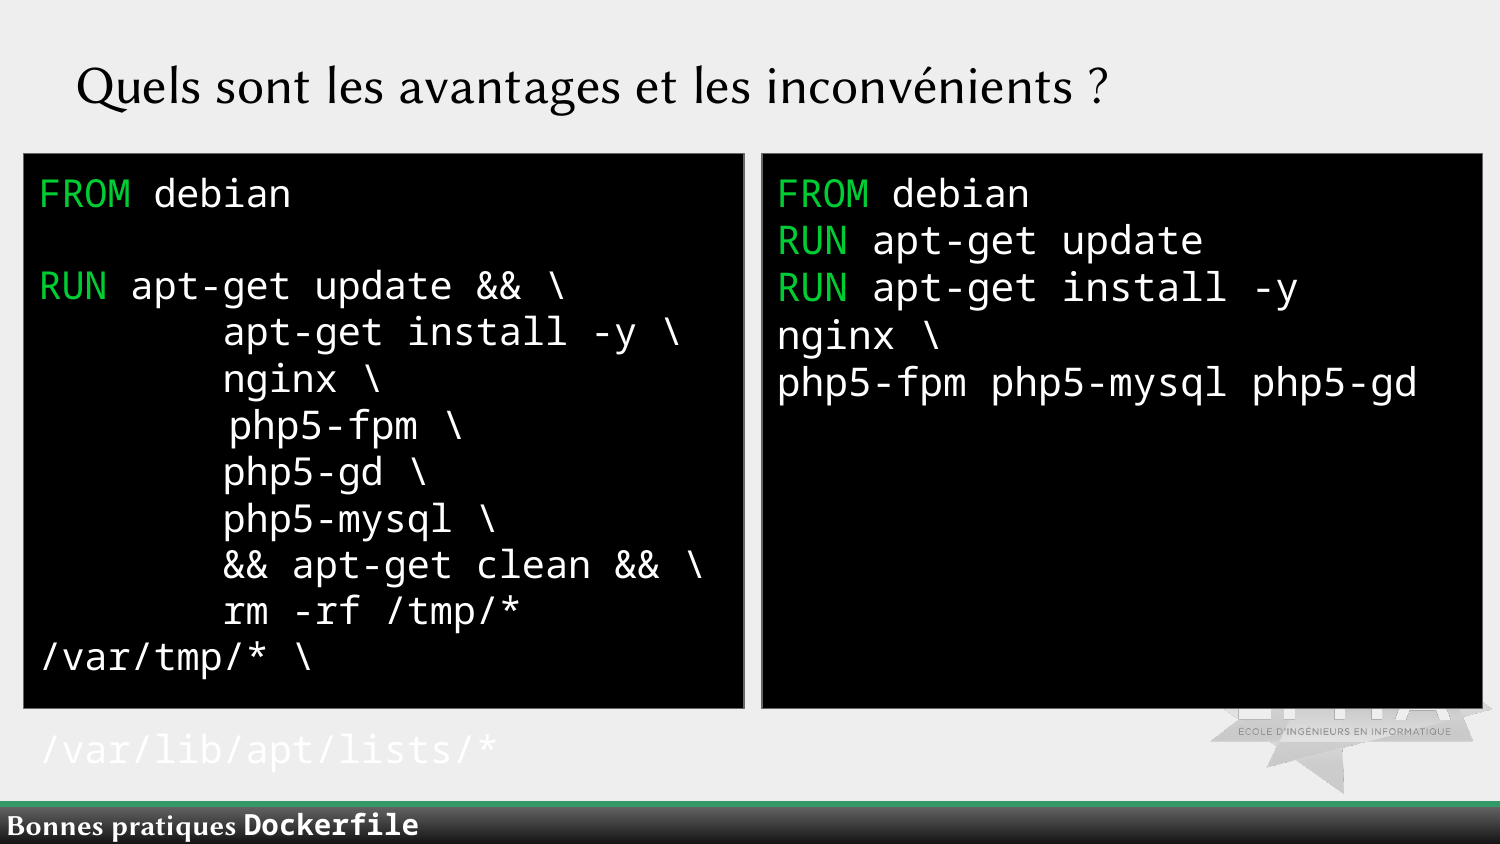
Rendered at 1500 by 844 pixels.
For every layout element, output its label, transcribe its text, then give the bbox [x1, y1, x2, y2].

text_box FROM debian RUN apt-get update RUN apt-get install -y nginx \ php5-fpm php5-mysql php5-gd [761, 153, 1483, 709]
title Bonnes pratiques Dockerfile [5, 801, 1075, 844]
text_box FROM debian RUN apt-get update && \ apt-get install -y \ nginx \ php5-fpm \ php5-gd \ php5-mysql \ && apt-get clean && \ rm -rf /tmp/* /var/tmp/* \ /var/lib/apt/lists/* [23, 153, 745, 709]
list Quels sont les avantages et les inconvénients ? [33, 47, 1467, 125]
picture [1187, 587, 1492, 794]
